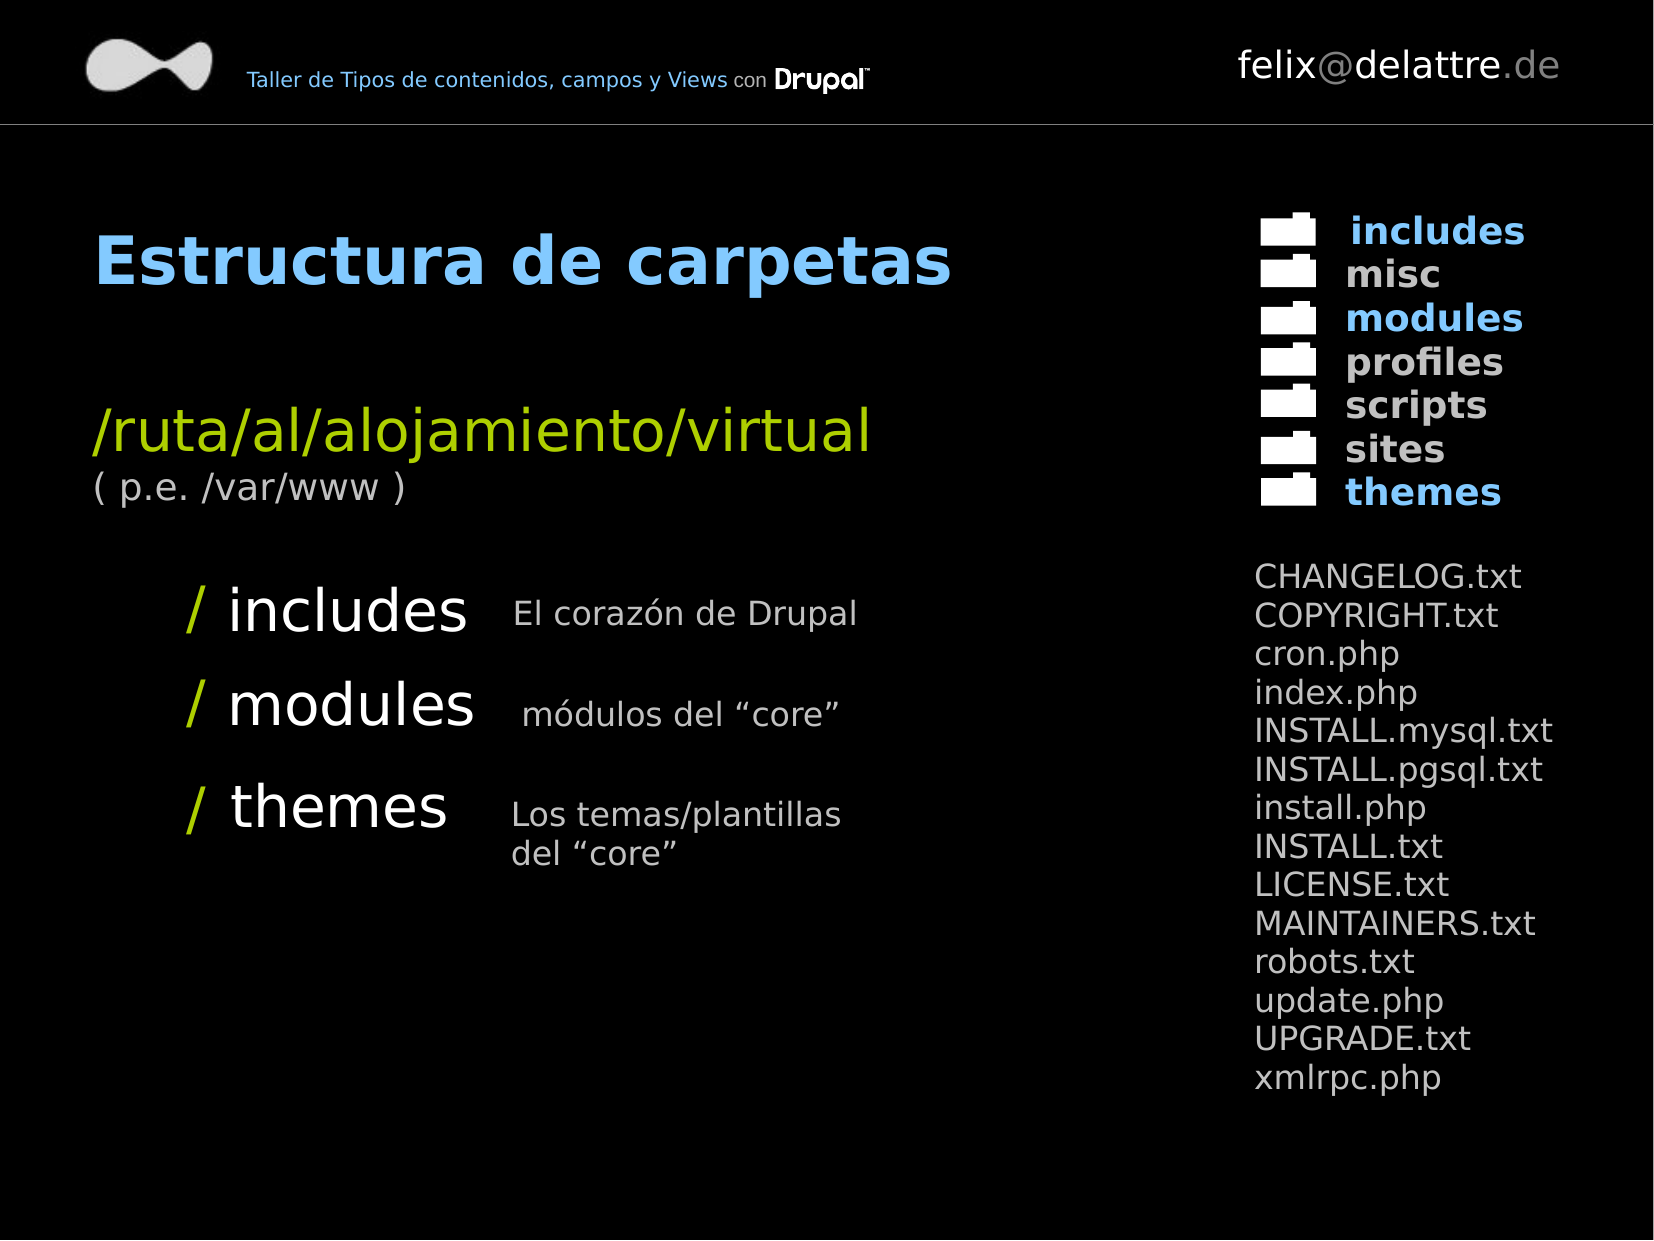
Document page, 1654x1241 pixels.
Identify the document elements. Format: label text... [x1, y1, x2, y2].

text_box [1260, 383, 1316, 417]
text_box Estructura de carpetas [78, 215, 970, 308]
text_box /ruta/al/alojamiento/virtual ( p.e. /var/www ) [77, 390, 889, 517]
text_box [1260, 430, 1317, 465]
text_box / [162, 558, 230, 652]
text_box / [162, 758, 230, 860]
text_box modules [230, 664, 492, 747]
text_box [1260, 301, 1316, 335]
text_box / [162, 652, 230, 754]
text_box Los temas/plantillas del “core” [487, 779, 901, 890]
text_box includes [230, 569, 484, 664]
text_box [1260, 253, 1316, 288]
text_box [1261, 472, 1317, 506]
text_box includes misc modules profiles scripts themes CHANGELOG.txt COPYRIGHT.txt cron.php index.php INSTALL.mysql.txt INSTALL.pgsql.txt install.php INSTALL.txt LICENSE.txt MAINTAINERS.txt robots.txt update.php UPGRADE.txt xmlrpc.php [1230, 193, 1617, 1187]
text_box sites [1321, 410, 1470, 488]
text_box [1260, 342, 1316, 376]
text_box El corazón de Drupal [488, 578, 884, 651]
text_box [1260, 212, 1316, 246]
text_box themes [230, 766, 464, 849]
text_box módulos del “core” [487, 679, 1075, 751]
picture [62, 31, 229, 104]
